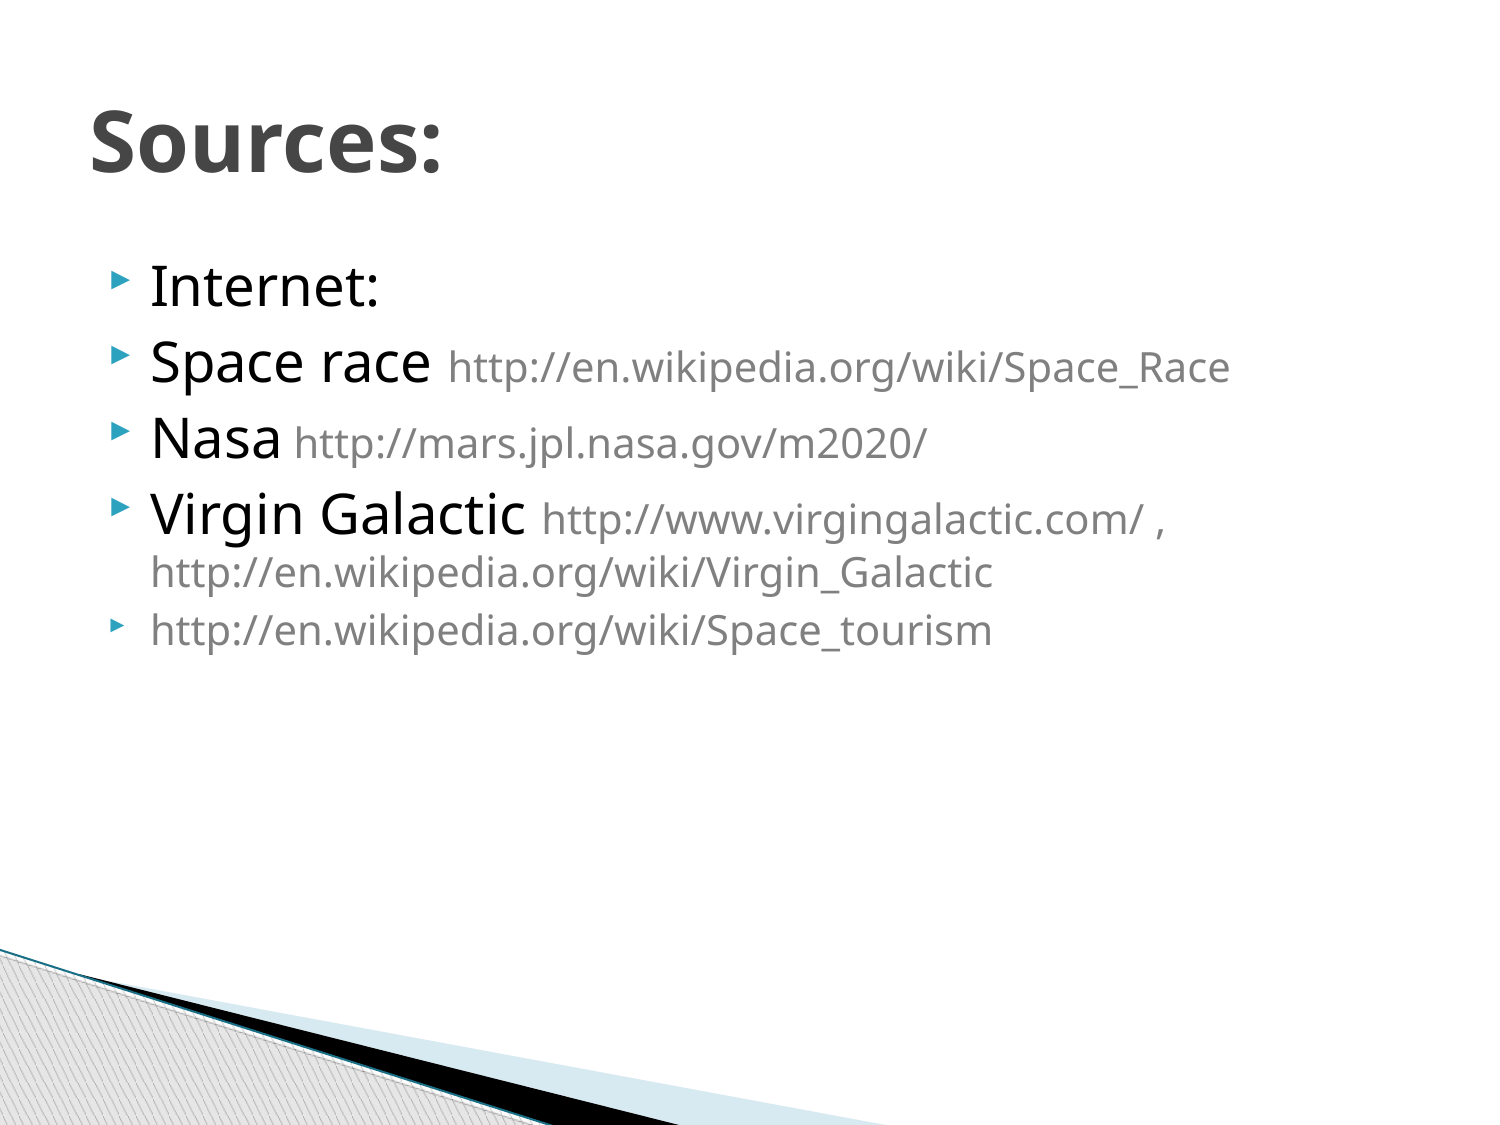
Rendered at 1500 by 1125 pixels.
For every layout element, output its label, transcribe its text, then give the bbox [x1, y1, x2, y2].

list Internet: Space race http://en.wikipedia.org/wiki/Space_Race Nasa http://mars.jpl.nasa.gov/m2020/ Virgin Galactic http://www.virgingalactic.com/ , http://en.wikipedia.org/wiki/Virgin_Galactic http://en.wikipedia.org/wiki/Space_tourism [75, 242, 1425, 986]
title Sources: [75, 45, 1425, 233]
